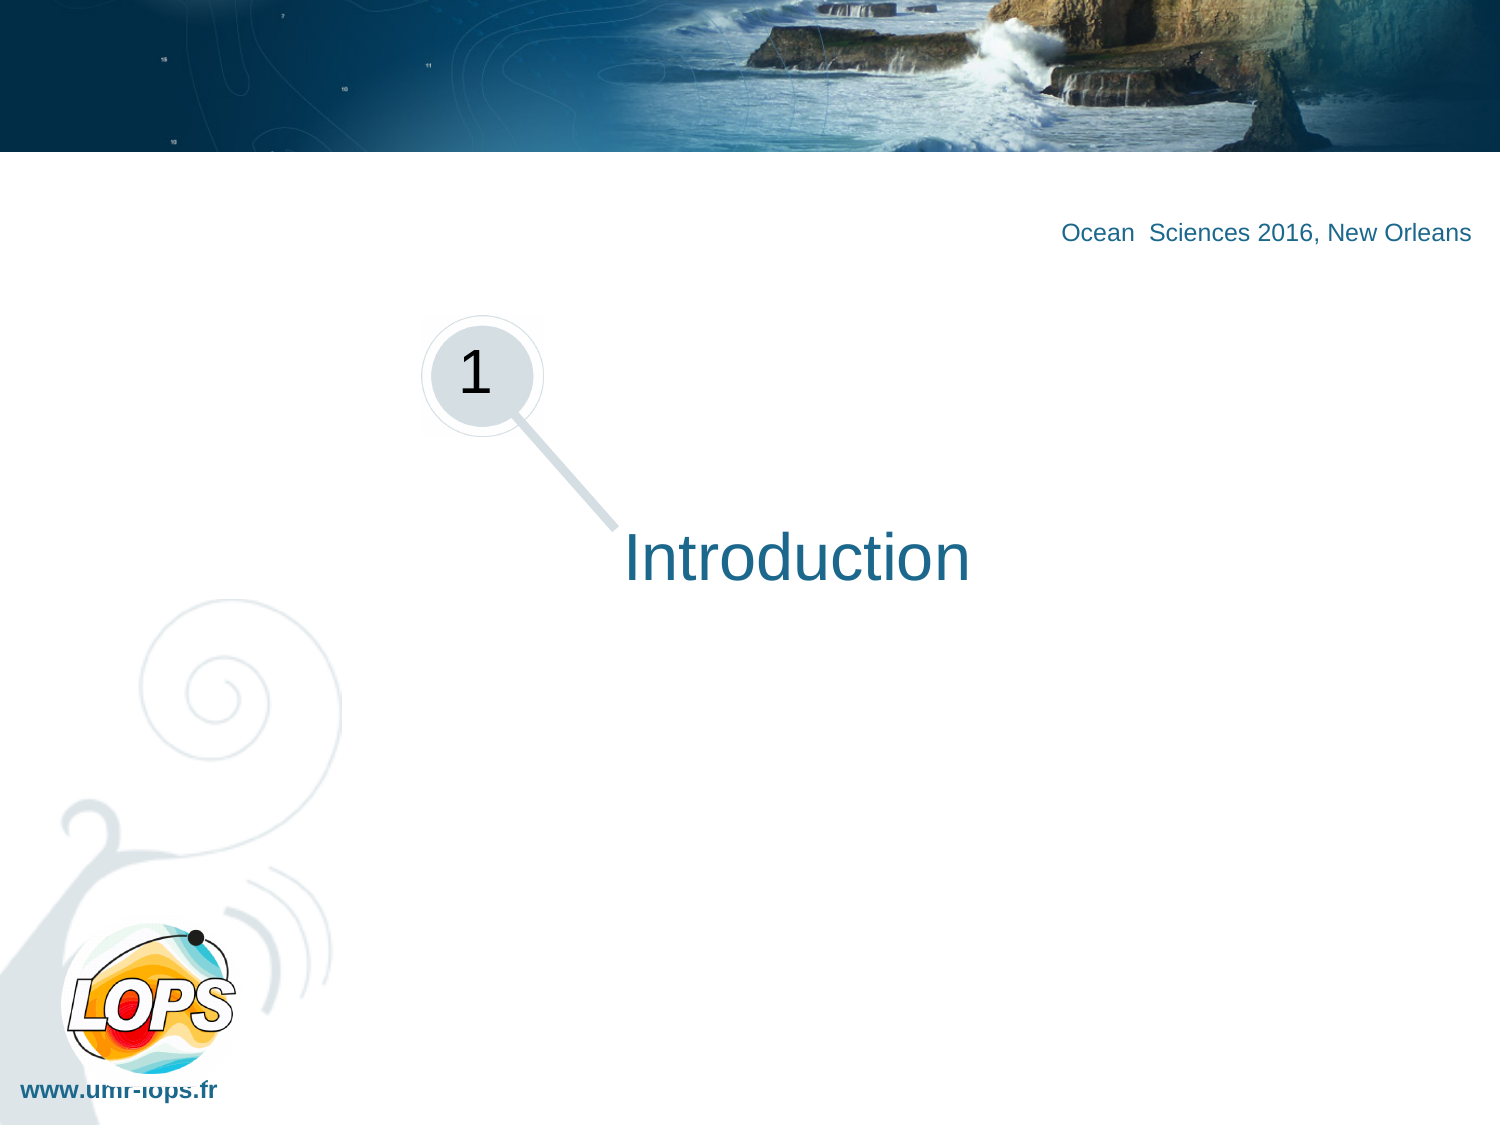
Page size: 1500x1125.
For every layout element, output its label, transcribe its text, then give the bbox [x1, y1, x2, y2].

text_box 1 [444, 331, 520, 415]
picture [0, 599, 342, 1125]
text_box Ocean Sciences 2016, New Orleans [584, 212, 1488, 262]
text_box Introduction [608, 423, 1391, 825]
picture [421, 315, 544, 437]
text_box www.umr-lops.fr [5, 1069, 621, 1118]
picture [0, 0, 1500, 152]
